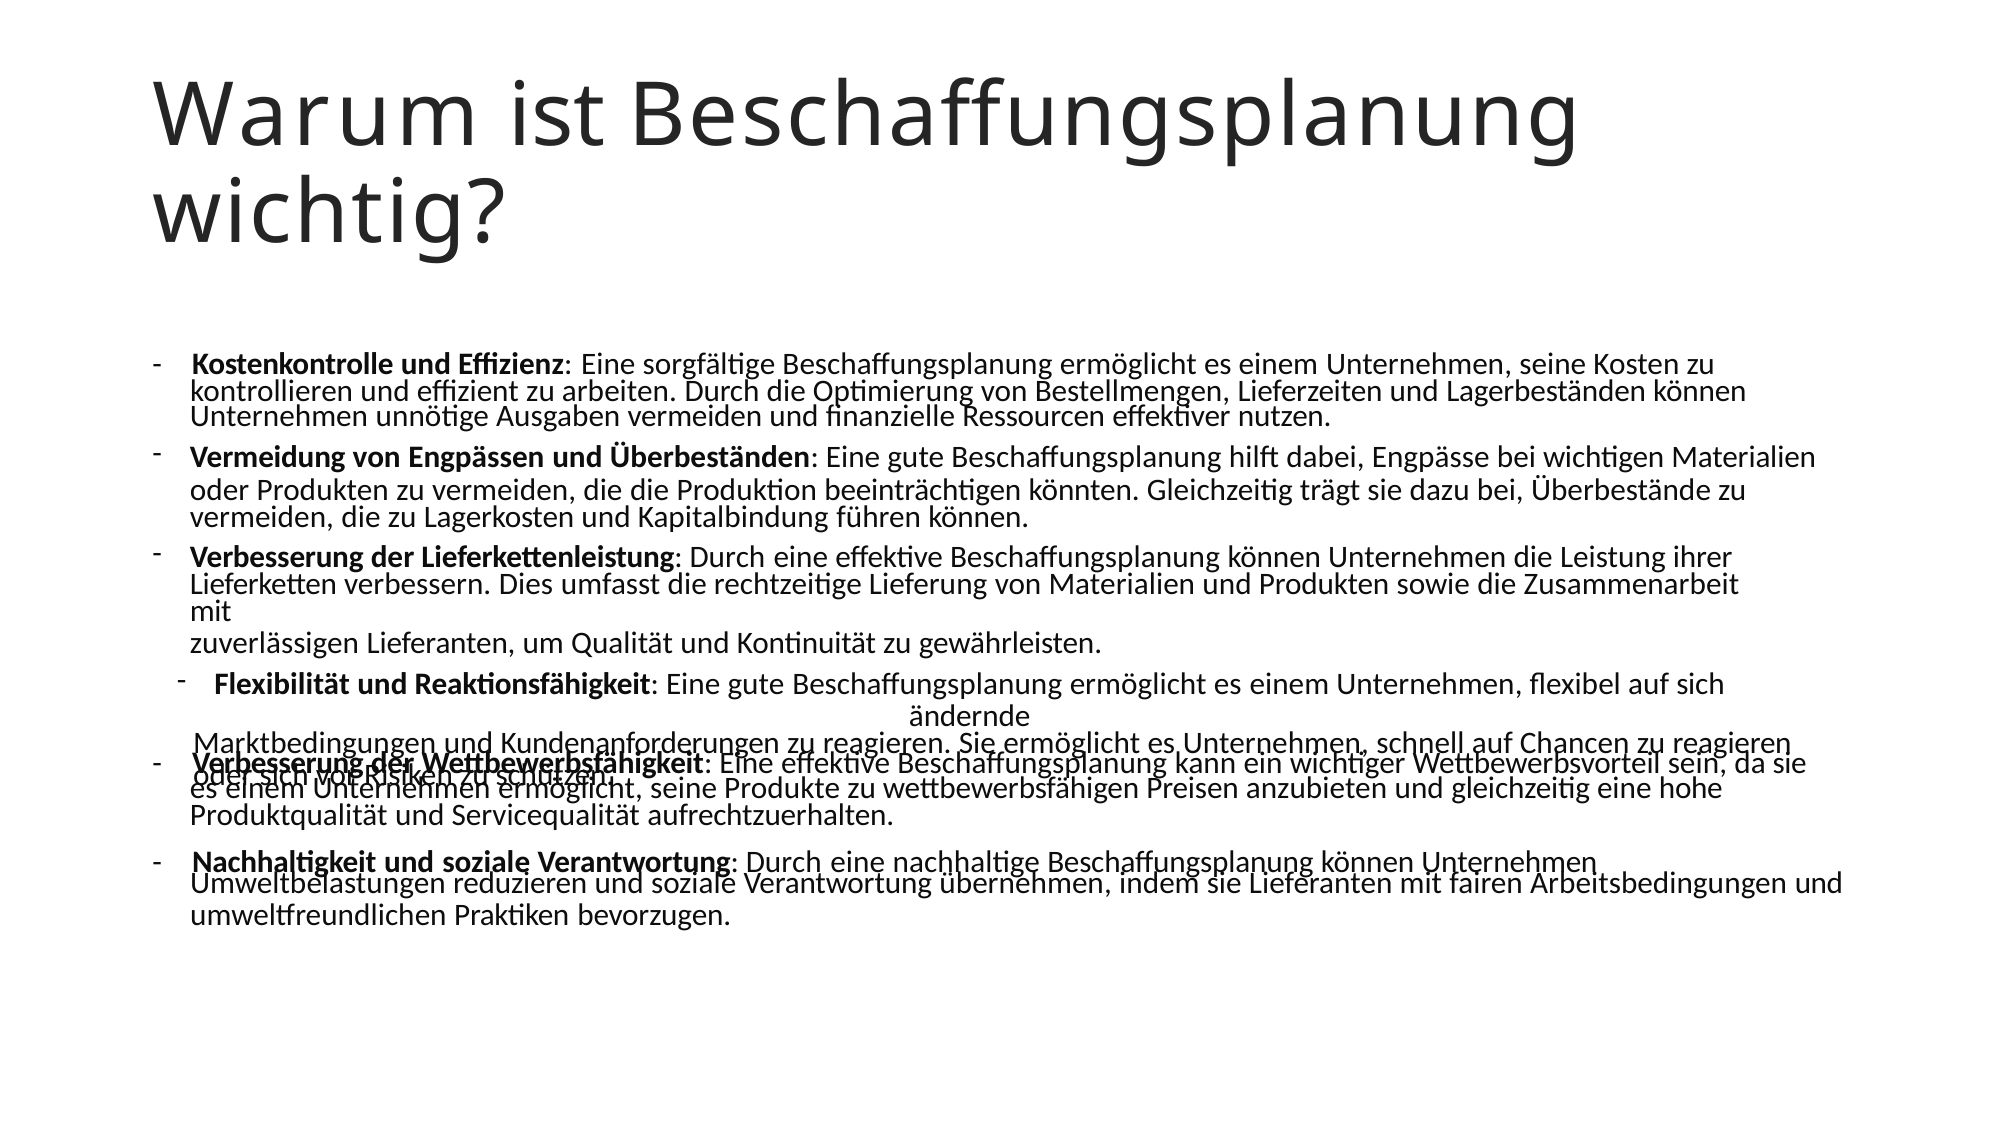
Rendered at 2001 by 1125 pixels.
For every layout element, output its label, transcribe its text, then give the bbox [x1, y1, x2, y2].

text_box - Kostenkontrolle und Effizienz: Eine sorgfältige Beschaffungsplanung ermöglicht es einem Unternehmen, seine Kosten zu [150, 341, 1723, 381]
text_box es einem Unternehmen ermöglicht, seine Produkte zu wettbewerbsfähigen Preisen anzubieten und gleichzeitig eine hohe [188, 765, 1733, 805]
text_box kontrollieren und effizient zu arbeiten. Durch die Optimierung von Bestellmengen, Lieferzeiten und Lagerbeständen können [188, 367, 1757, 408]
title Warum ist Beschaffungsplanung wichtig? [150, 52, 1616, 261]
list Vermeidung von Engpässen und Überbeständen: Eine gute Beschaffungsplanung hilft dabei, Engpässe bei wichtigen Materialien oder Produkten zu vermeiden, die die Produktion beeinträchtigen könnten. Gleichzeitig trägt sie dazu bei, Überbestände zu vermeiden, die zu Lagerkosten und Kapitalbindung führen können. Verbesserung der Lieferkettenleistung: Durch eine effektive Beschaffungsplanung können Unternehmen die Leistung ihrer Lieferketten verbessern. Dies umfasst die rechtzeitige Lieferung von Materialien und Produkten sowie die Zusammenarbeit mit zuverlässigen Lieferanten, um Qualität und Kontinuität zu gewährleisten. Flexibilität und Reaktionsfähigkeit: Eine gute Beschaffungsplanung ermöglicht es einem Unternehmen, flexibel auf sich ändernde Marktbedingungen und Kundenanforderungen zu reagieren. Sie ermöglicht es Unternehmen, schnell auf Chancen zu reagieren oder sich vor Risiken zu schützen. [150, 439, 1840, 721]
text_box - Verbesserung der Wettbewerbsfähigkeit: Eine effektive Beschaffungsplanung kann ein wichtiger Wettbewerbsvorteil sein, da sie [150, 740, 1825, 780]
text_box Unternehmen unnötige Ausgaben vermeiden und finanzielle Ressourcen effektiver nutzen. [188, 392, 1344, 433]
text_box Produktqualität und Servicequalität aufrechtzuerhalten. - Nachhaltigkeit und soziale Verantwortung: Durch eine nachhaltige Beschaffungsplanung können Unternehmen [150, 782, 1610, 879]
text_box Umweltbelastungen reduzieren und soziale Verantwortung übernehmen, indem sie Lieferanten mit fairen Arbeitsbedingungen und umweltfreundlichen Praktiken bevorzugen. [188, 865, 1848, 932]
